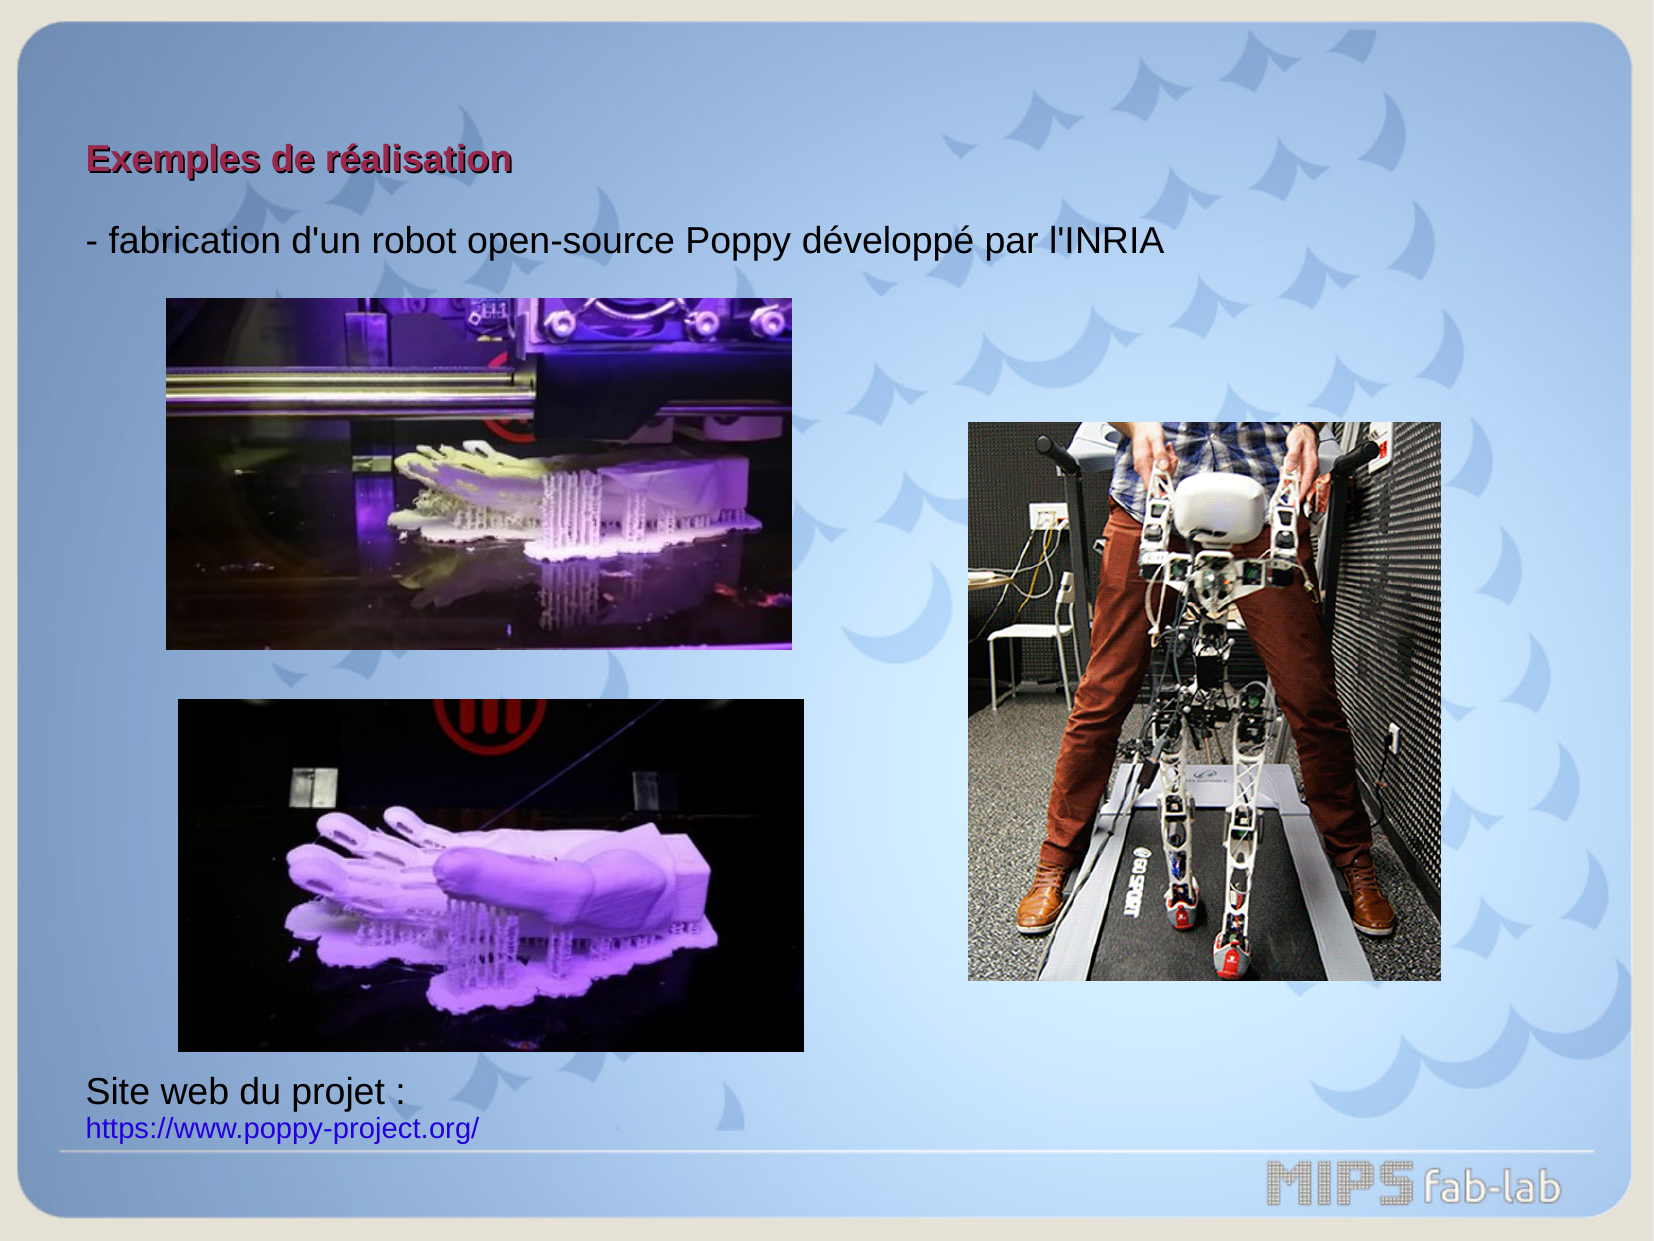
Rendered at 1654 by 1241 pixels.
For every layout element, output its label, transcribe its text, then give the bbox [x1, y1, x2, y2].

text_box Site web du projet : https://www.poppy-project.org/ [70, 1062, 1111, 1153]
text_box - fabrication d'un robot open-source Poppy développé par l'INRIA [70, 212, 1180, 270]
picture [0, 0, 1654, 1241]
text_box Exemples de réalisation [70, 129, 528, 189]
